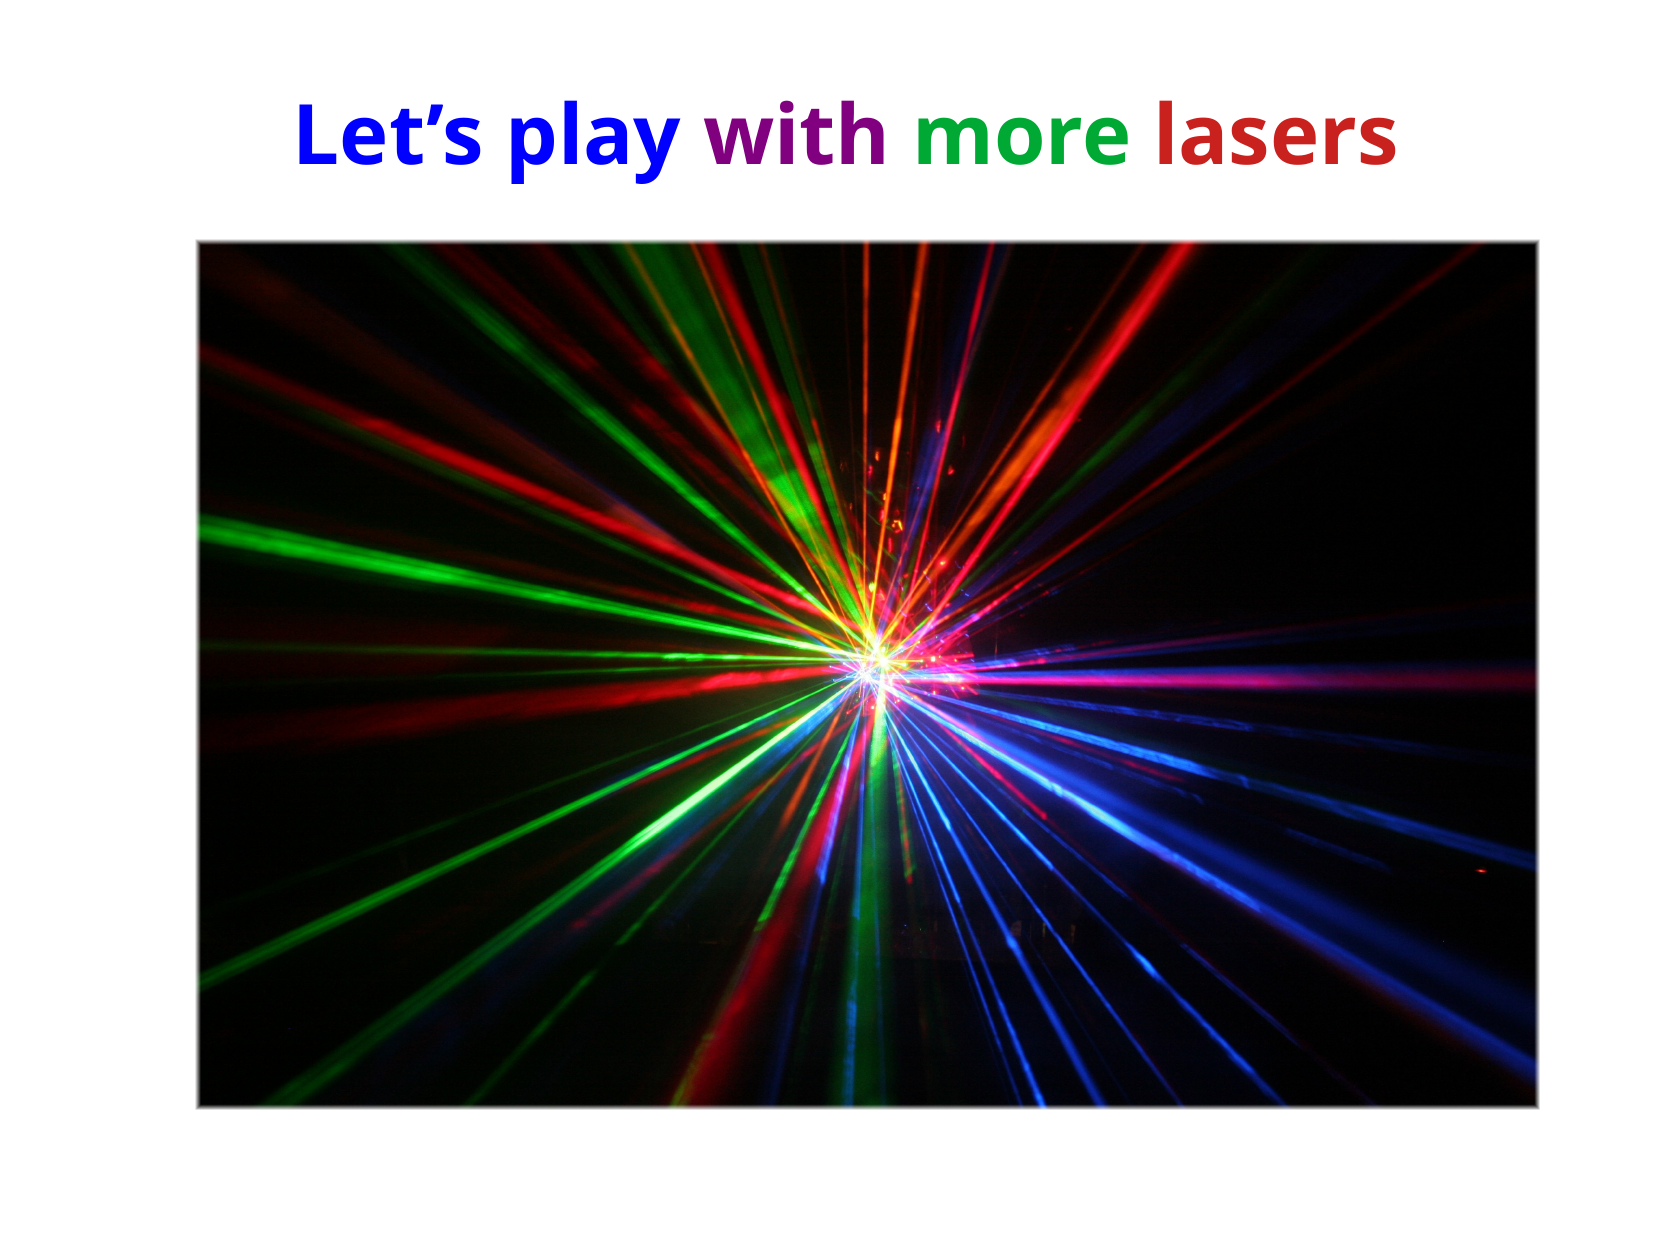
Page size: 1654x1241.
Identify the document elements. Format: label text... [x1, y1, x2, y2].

picture [195, 239, 1540, 1111]
title Let’s play with more lasers [101, 69, 1591, 196]
